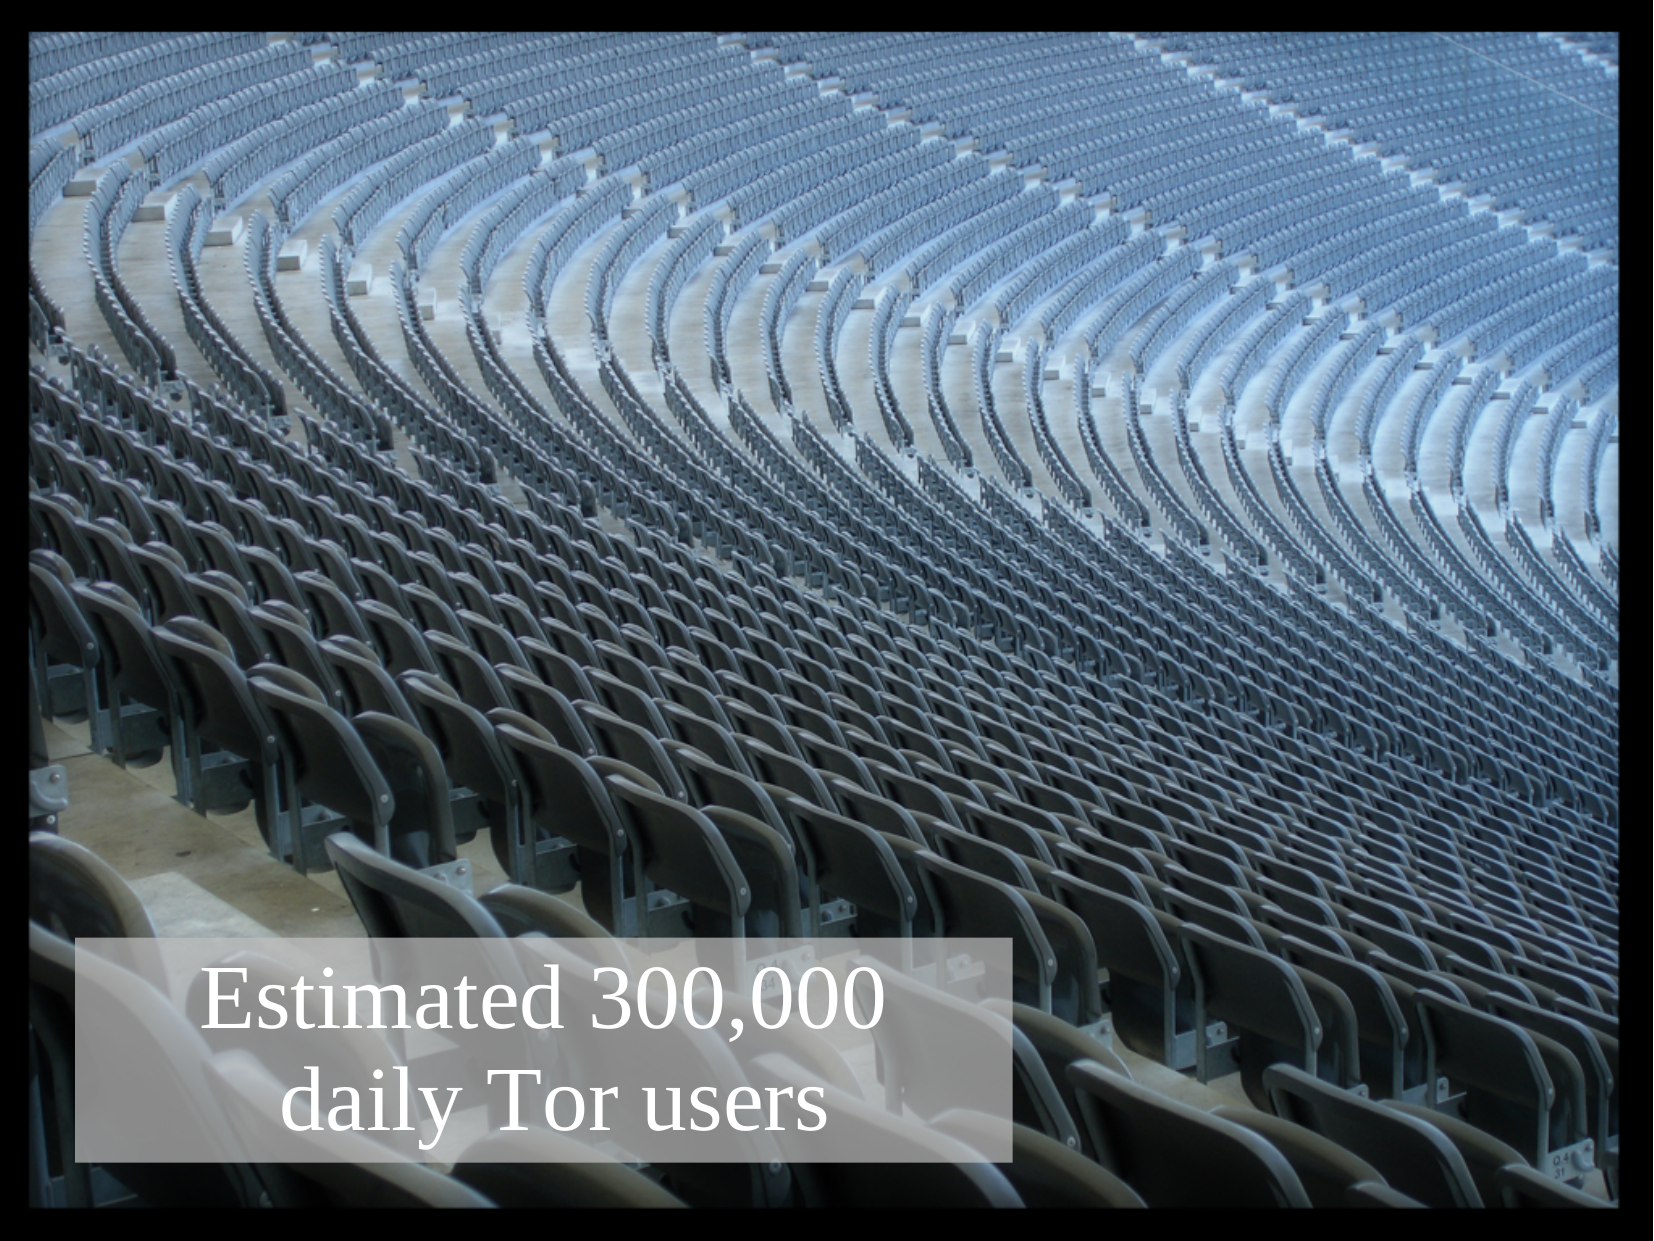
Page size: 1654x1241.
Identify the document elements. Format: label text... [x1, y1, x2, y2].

title Estimated 300,000 daily Tor users [75, 937, 1013, 1160]
picture [0, 0, 1653, 1238]
